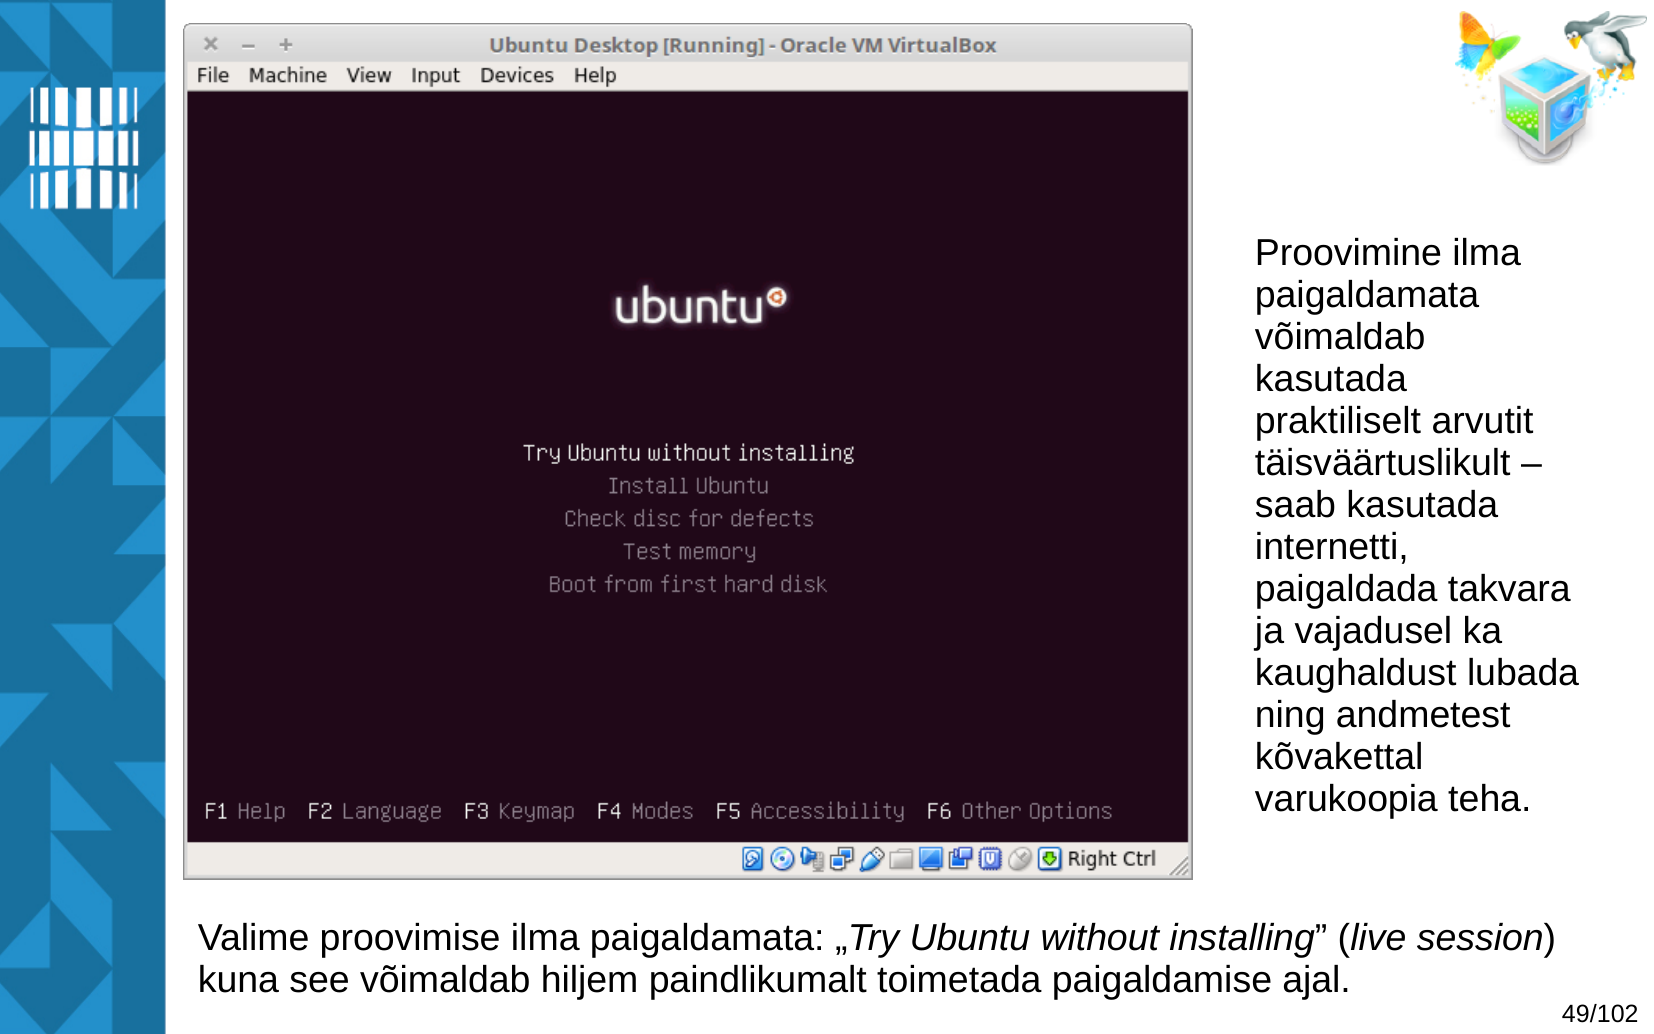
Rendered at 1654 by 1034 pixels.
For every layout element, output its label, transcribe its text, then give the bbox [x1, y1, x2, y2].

text_box Proovimine ilma paigaldamata võimaldab kasutada praktiliselt arvutit täisväärtuslikult – saab kasutada internetti, paigaldada takvara ja vajadusel ka kaughaldust lubada ning andmetest kõvakettal varukoopia teha. [1240, 224, 1595, 828]
picture [183, 23, 1193, 880]
text_box Valime proovimise ilma paigaldamata: „Try Ubuntu without installing” (live session) kuna see võimaldab hiljem paindlikumalt toimetada paigaldamise ajal. [183, 909, 1583, 1009]
picture [1452, 7, 1653, 166]
